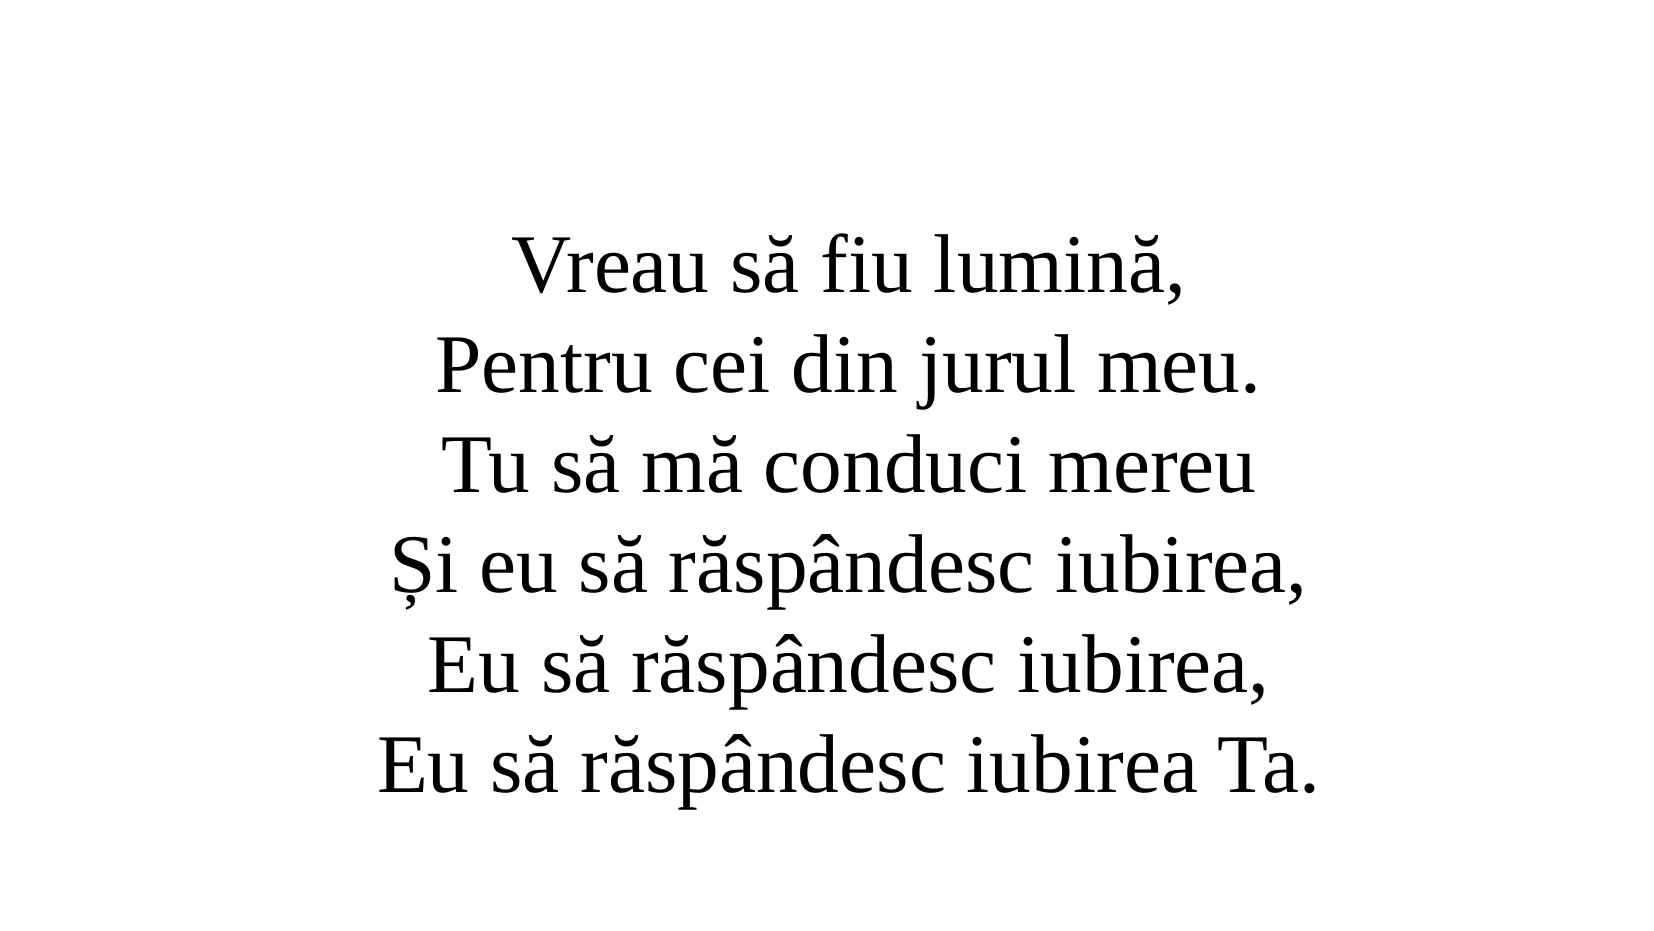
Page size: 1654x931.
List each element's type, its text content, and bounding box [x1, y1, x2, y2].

subtitle Vreau să fiu lumină, Pentru cei din jurul meu. Tu să mă conduci mereu Și eu să răspândesc iubirea, Eu să răspândesc iubirea, Eu să răspândesc iubirea Ta. [0, 201, 1654, 719]
